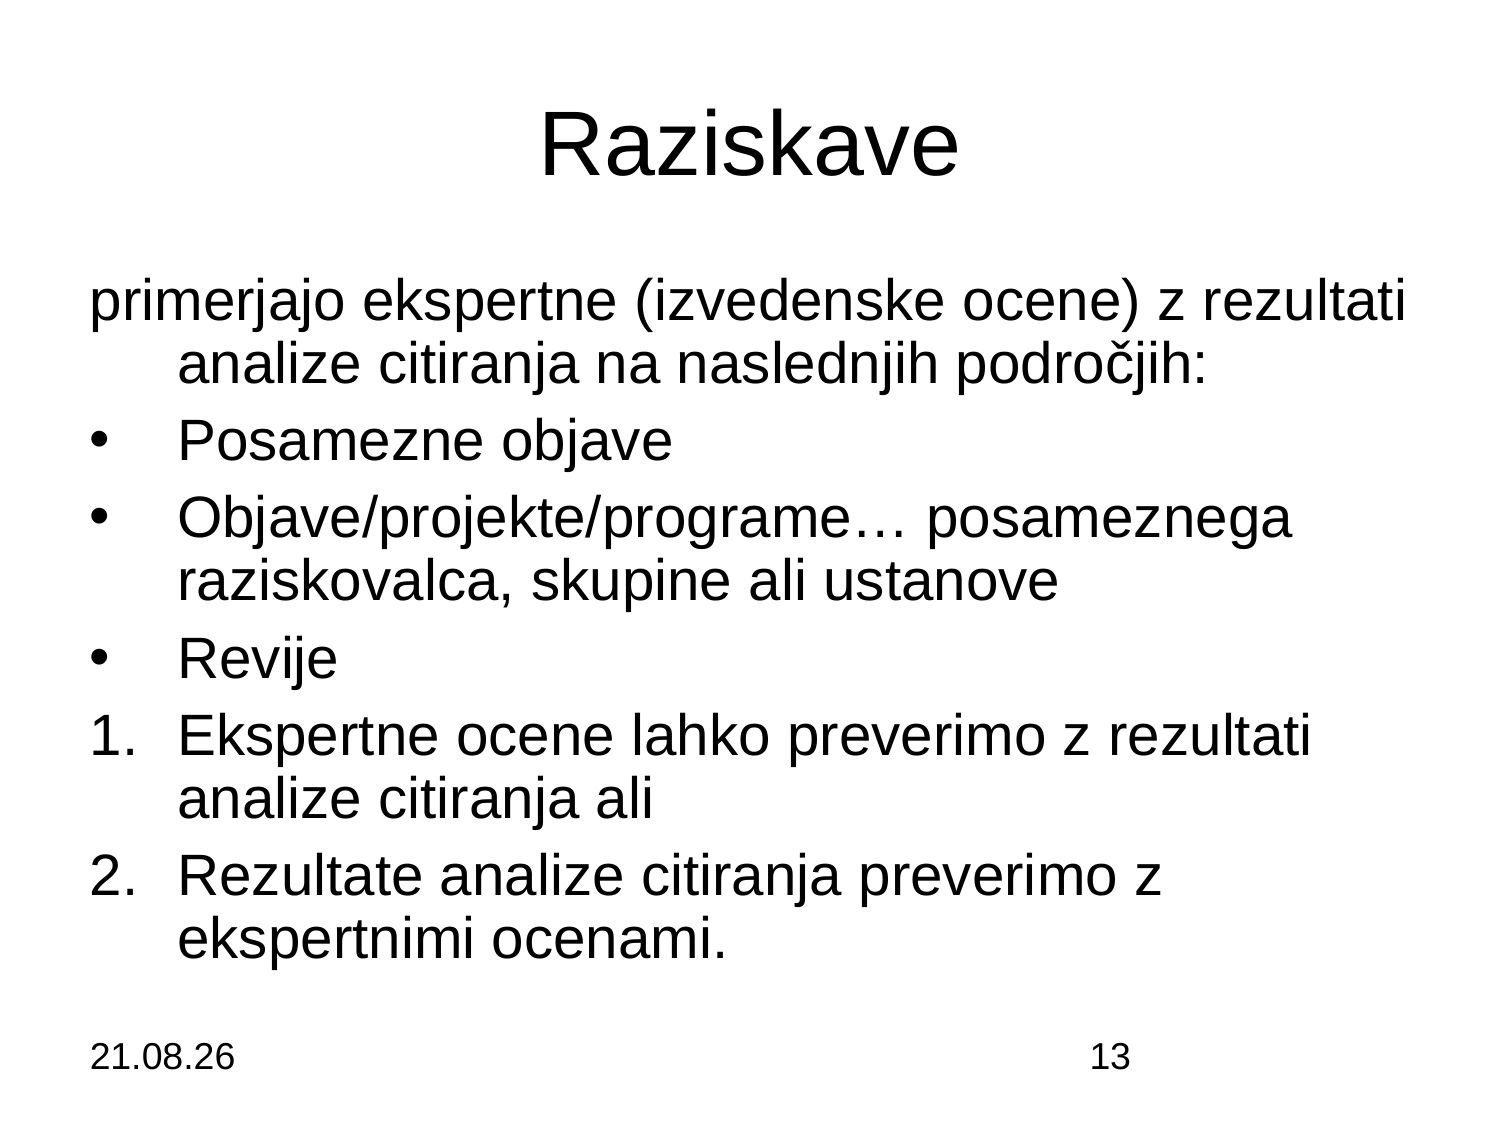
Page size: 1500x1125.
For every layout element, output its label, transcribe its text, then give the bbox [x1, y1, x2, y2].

title Raziskave [75, 45, 1426, 233]
list primerjajo ekspertne (izvedenske ocene) z rezultati analize citiranja na naslednjih področjih: Posamezne objave Objave/projekte/programe… posameznega raziskovalca, skupine ali ustanove Revije Ekspertne ocene lahko preverimo z rezultati analize citiranja ali Rezultate analize citiranja preverimo z ekspertnimi ocenami. [75, 262, 1426, 1060]
